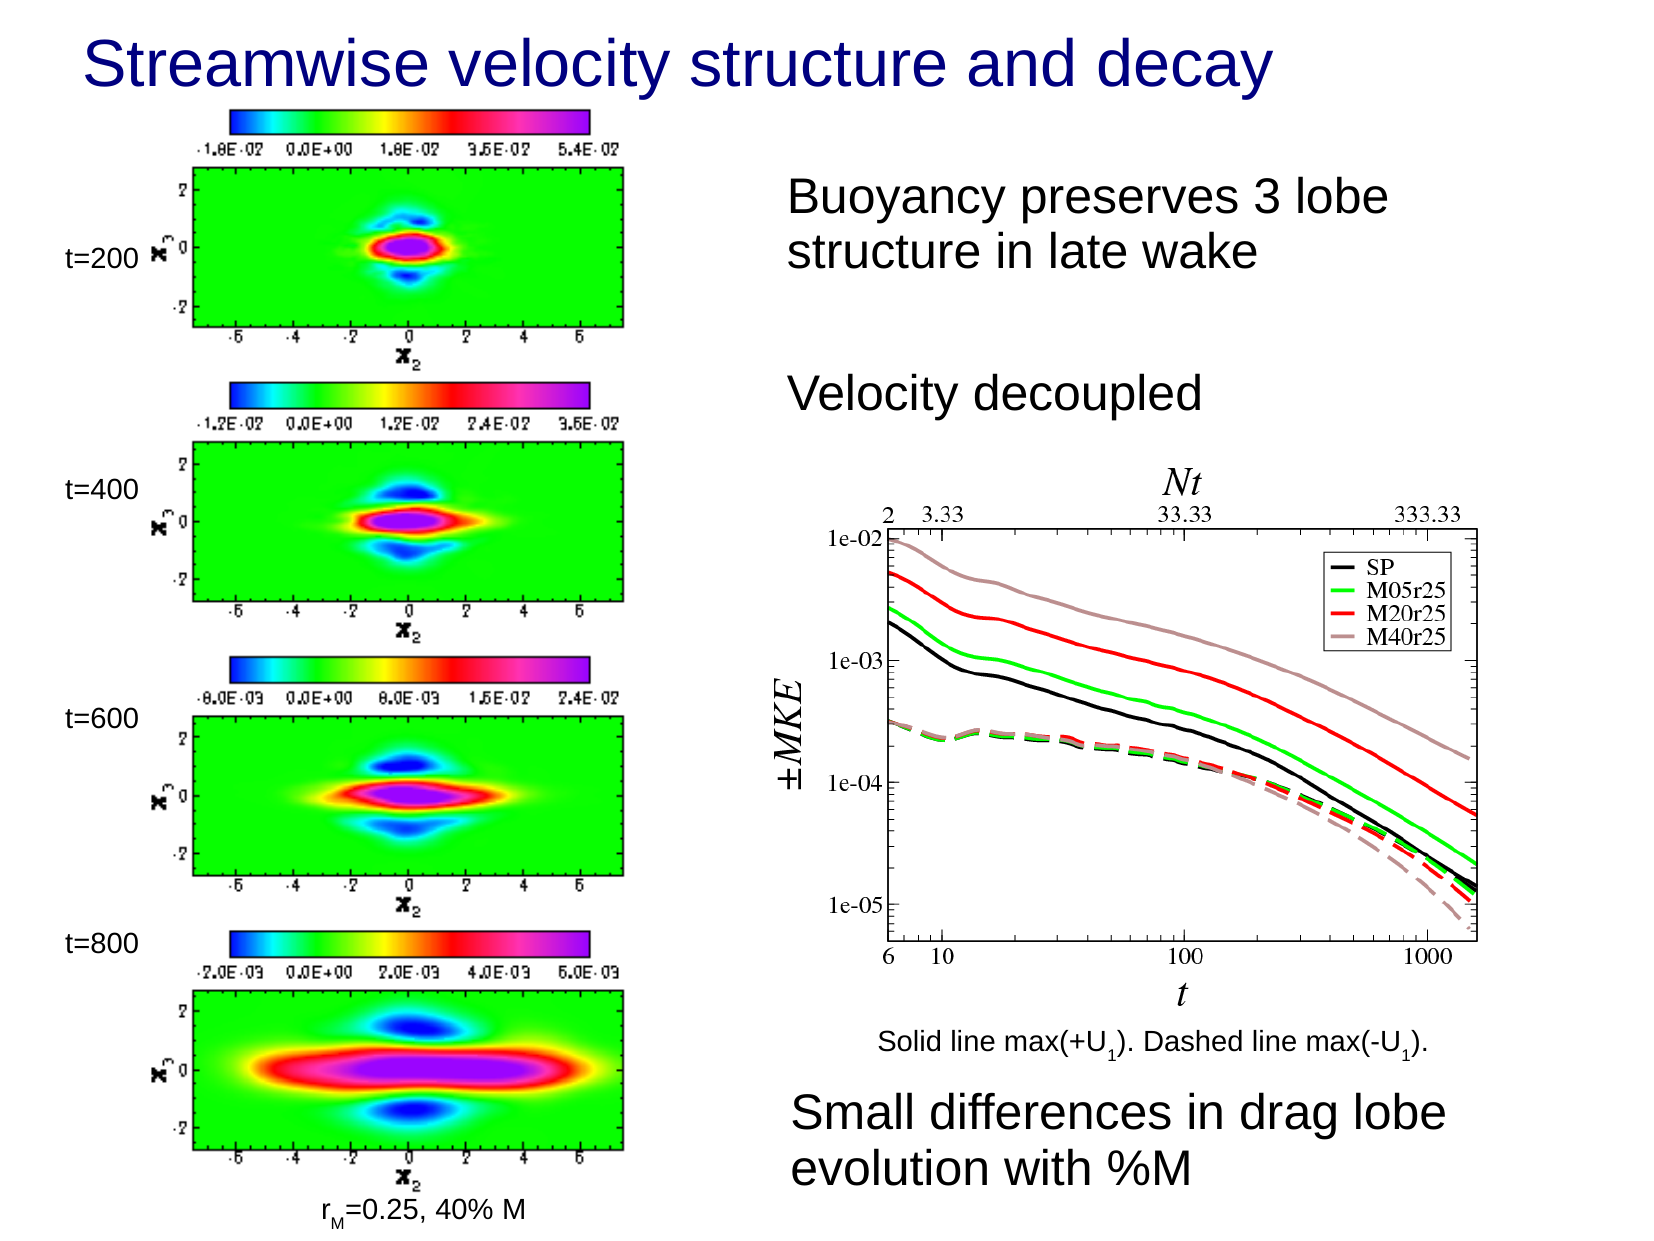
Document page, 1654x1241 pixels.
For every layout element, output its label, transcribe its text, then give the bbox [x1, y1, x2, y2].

title Streamwise velocity structure and decay [82, 7, 1651, 120]
list Small differences in drag lobe evolution with %M [750, 1084, 1579, 1216]
text_box t=400 [50, 465, 150, 532]
picture [150, 106, 630, 1194]
text_box t=200 [50, 234, 150, 301]
text_box Solid line max(+U1). Dashed line max(-U1). [862, 1017, 1463, 1082]
picture [772, 466, 1479, 1007]
text_box t=800 [50, 919, 150, 986]
text_box t=600 [50, 694, 150, 761]
text_box rM=0.25, 40% M [306, 1194, 549, 1241]
list Buoyancy preserves 3 lobe structure in late wake Velocity decoupled [746, 168, 1576, 451]
